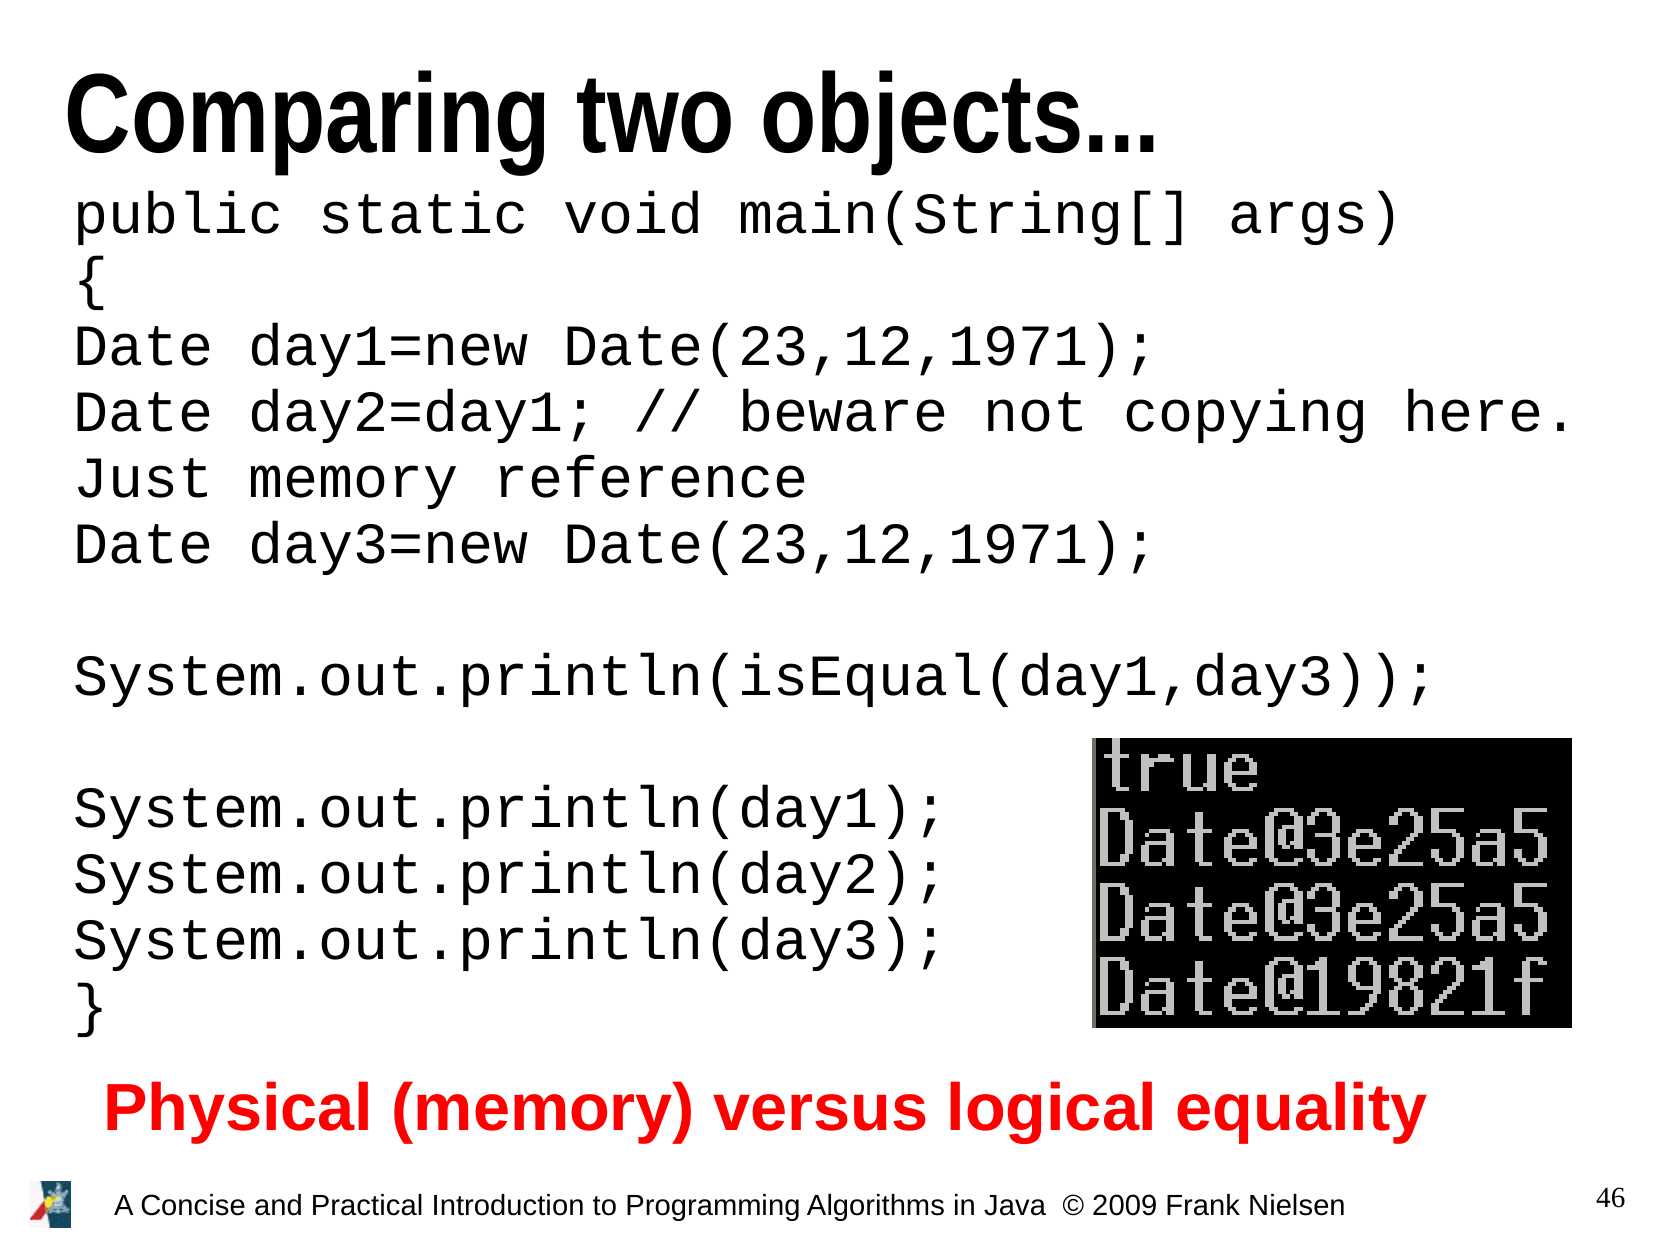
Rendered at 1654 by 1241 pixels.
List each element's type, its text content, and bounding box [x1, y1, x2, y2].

text_box Physical (memory) versus logical equality [88, 1062, 1444, 1153]
text_box public static void main(String[] args) { Date day1=new Date(23,12,1971); Date day2=day1; // beware not copying here. Just memory reference Date day3=new Date(23,12,1971); System.out.println(isEqual(day1,day3)); System.out.println(day1); System.out.println(day2); System.out.println(day3); } [59, 177, 1625, 1009]
picture [1092, 738, 1572, 1028]
text_box Comparing two objects... [49, 39, 1176, 184]
picture [29, 1181, 71, 1228]
